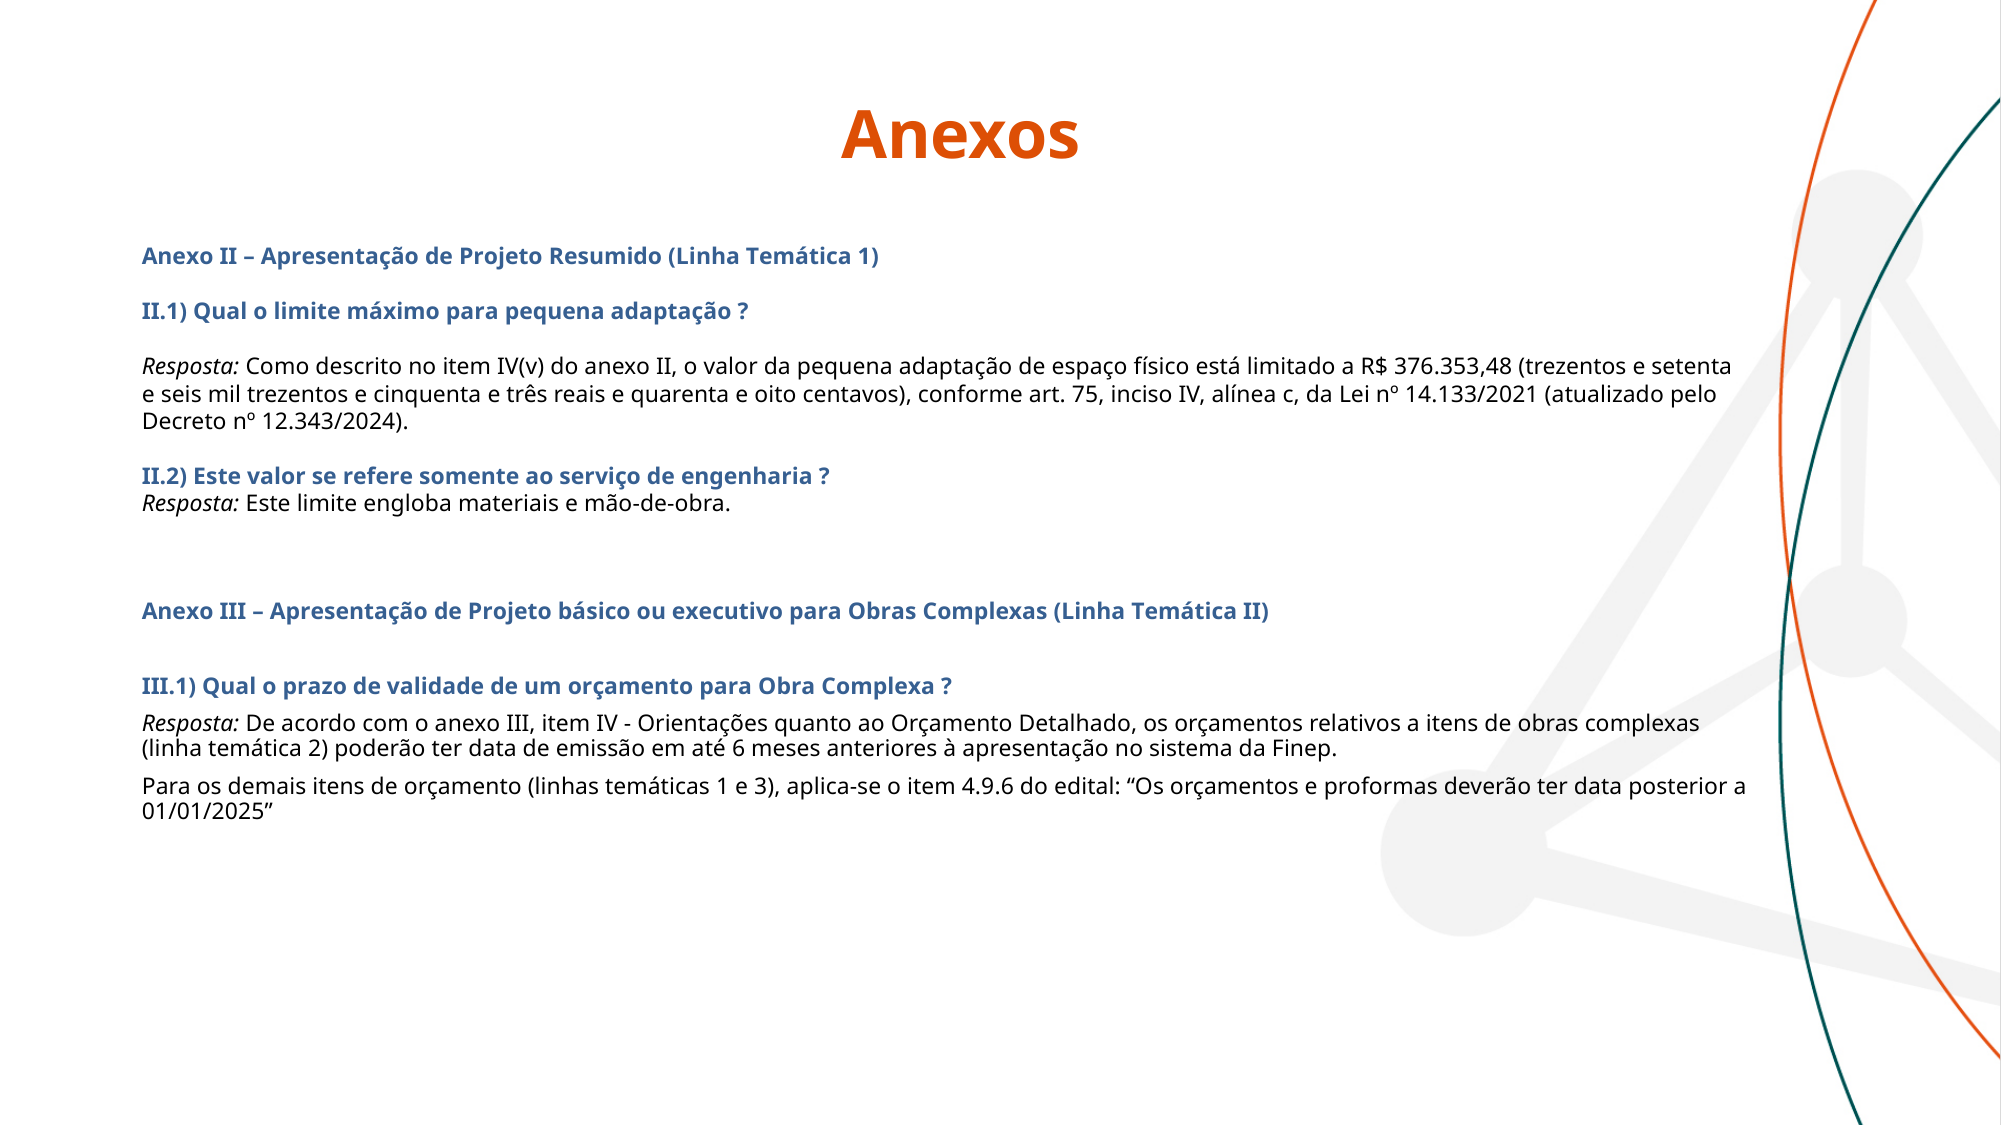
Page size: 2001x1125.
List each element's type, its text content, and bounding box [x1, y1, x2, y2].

text_box Anexo II – Apresentação de Projeto Resumido (Linha Temática 1) II.1) Qual o limite máximo para pequena adaptação ? Resposta: Como descrito no item IV(v) do anexo II, o valor da pequena adaptação de espaço físico está limitado a R$ 376.353,48 (trezentos e setenta e seis mil trezentos e cinquenta e três reais e quarenta e oito centavos), conforme art. 75, inciso IV, alínea c, da Lei nº 14.133/2021 (atualizado pelo Decreto nº 12.343/2024). II.2) Este valor se refere somente ao serviço de engenharia ? Resposta: Este limite engloba materiais e mão-de-obra. Anexo III – Apresentação de Projeto básico ou executivo para Obras Complexas (Linha Temática II) III.1) Qual o prazo de validade de um orçamento para Obra Complexa ? Resposta: De acordo com o anexo III, item IV - Orientações quanto ao Orçamento Detalhado, os orçamentos relativos a itens de obras complexas (linha temática 2) poderão ter data de emissão em até 6 meses anteriores à apresentação no sistema da Finep. Para os demais itens de orçamento (linhas temáticas 1 e 3), aplica-se o item 4.9.6 do edital: “Os orçamentos e proformas deverão ter data posterior a 01/01/2025” [126, 234, 1767, 878]
text_box Anexos [153, 13, 1768, 181]
